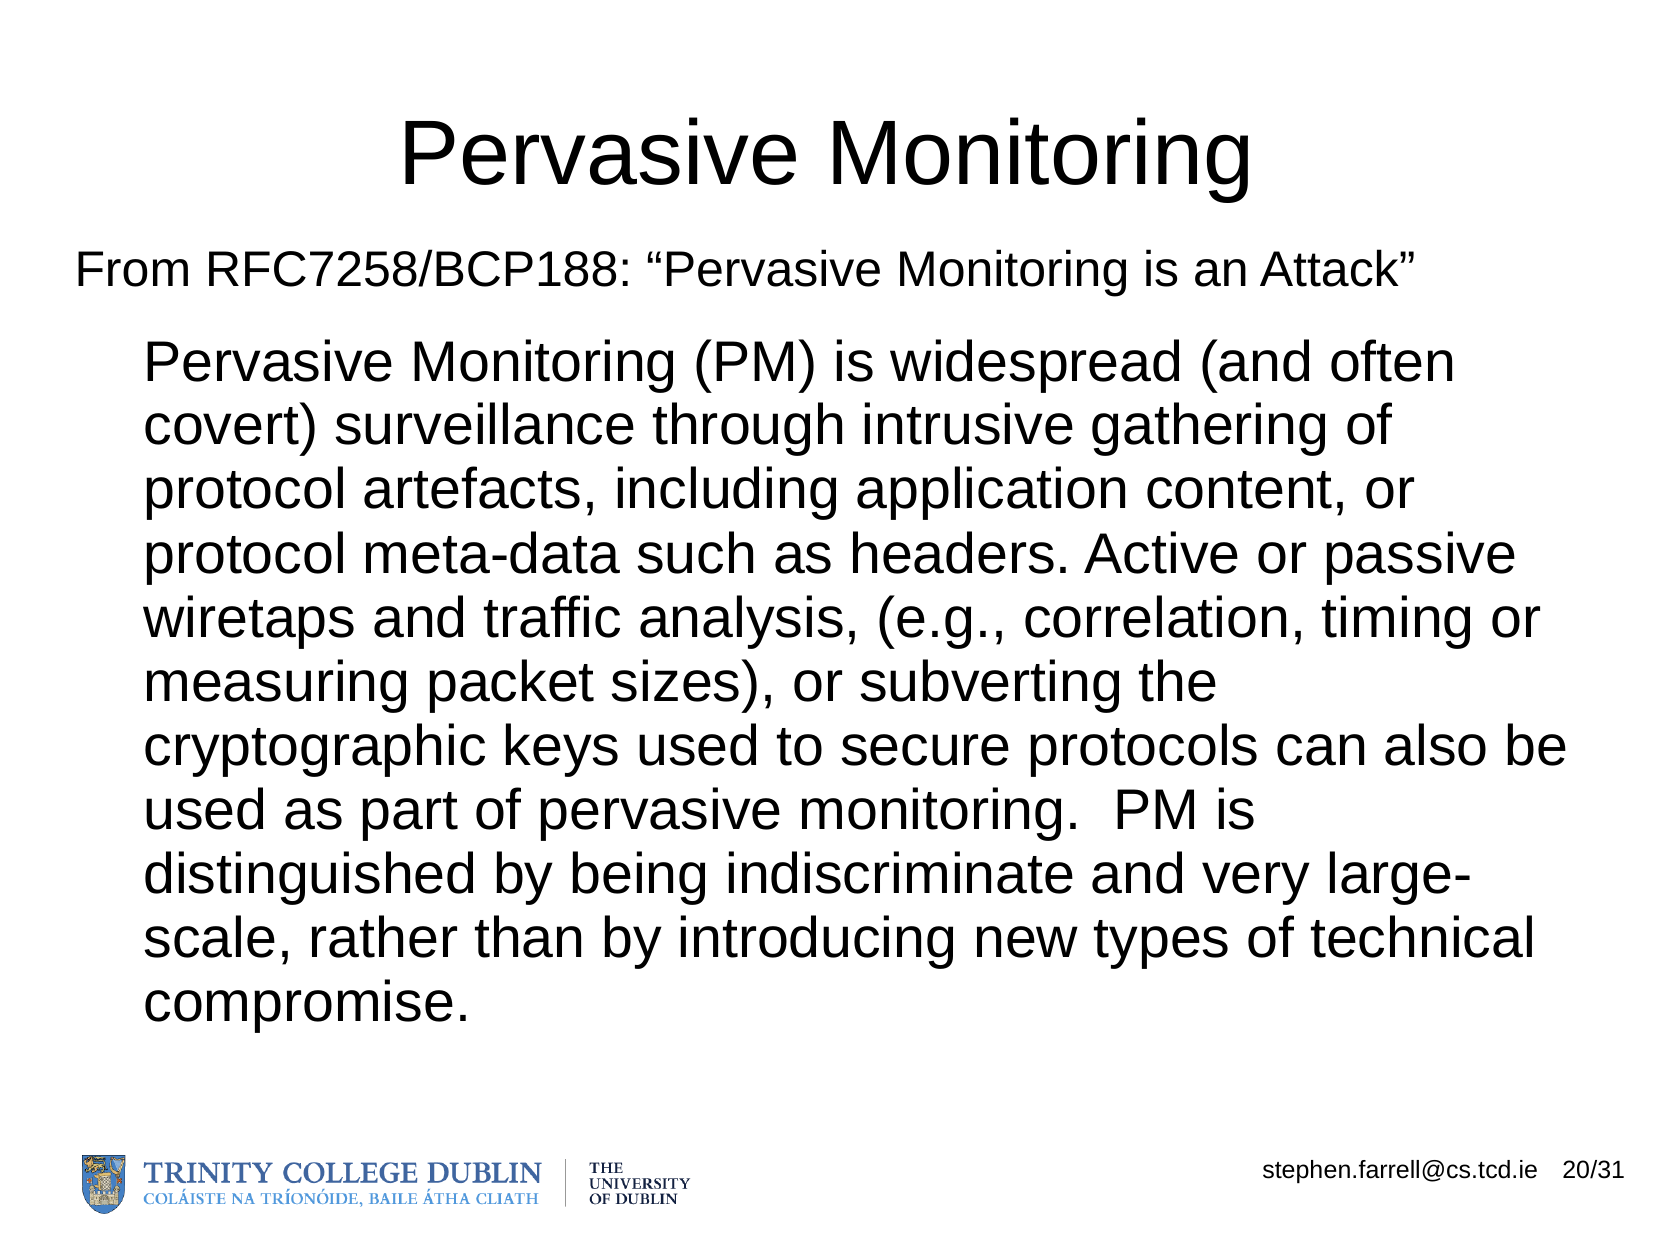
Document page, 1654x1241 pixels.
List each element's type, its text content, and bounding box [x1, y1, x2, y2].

picture [82, 1155, 694, 1214]
title Pervasive Monitoring [82, 49, 1571, 257]
text_box From RFC7258/BCP188: “Pervasive Monitoring is an Attack” [59, 234, 1432, 306]
list Pervasive Monitoring (PM) is widespread (and often covert) surveillance through intrusive gathering of protocol artefacts, including application content, or protocol meta-data such as headers. Active or passive wiretaps and traffic analysis, (e.g., correlation, timing or measuring packet sizes), or subverting the cryptographic keys used to secure protocols can also be used as part of pervasive monitoring. PM is distinguished by being indiscriminate and very large-scale, rather than by introducing new types of technical compromise. [82, 329, 1571, 1049]
